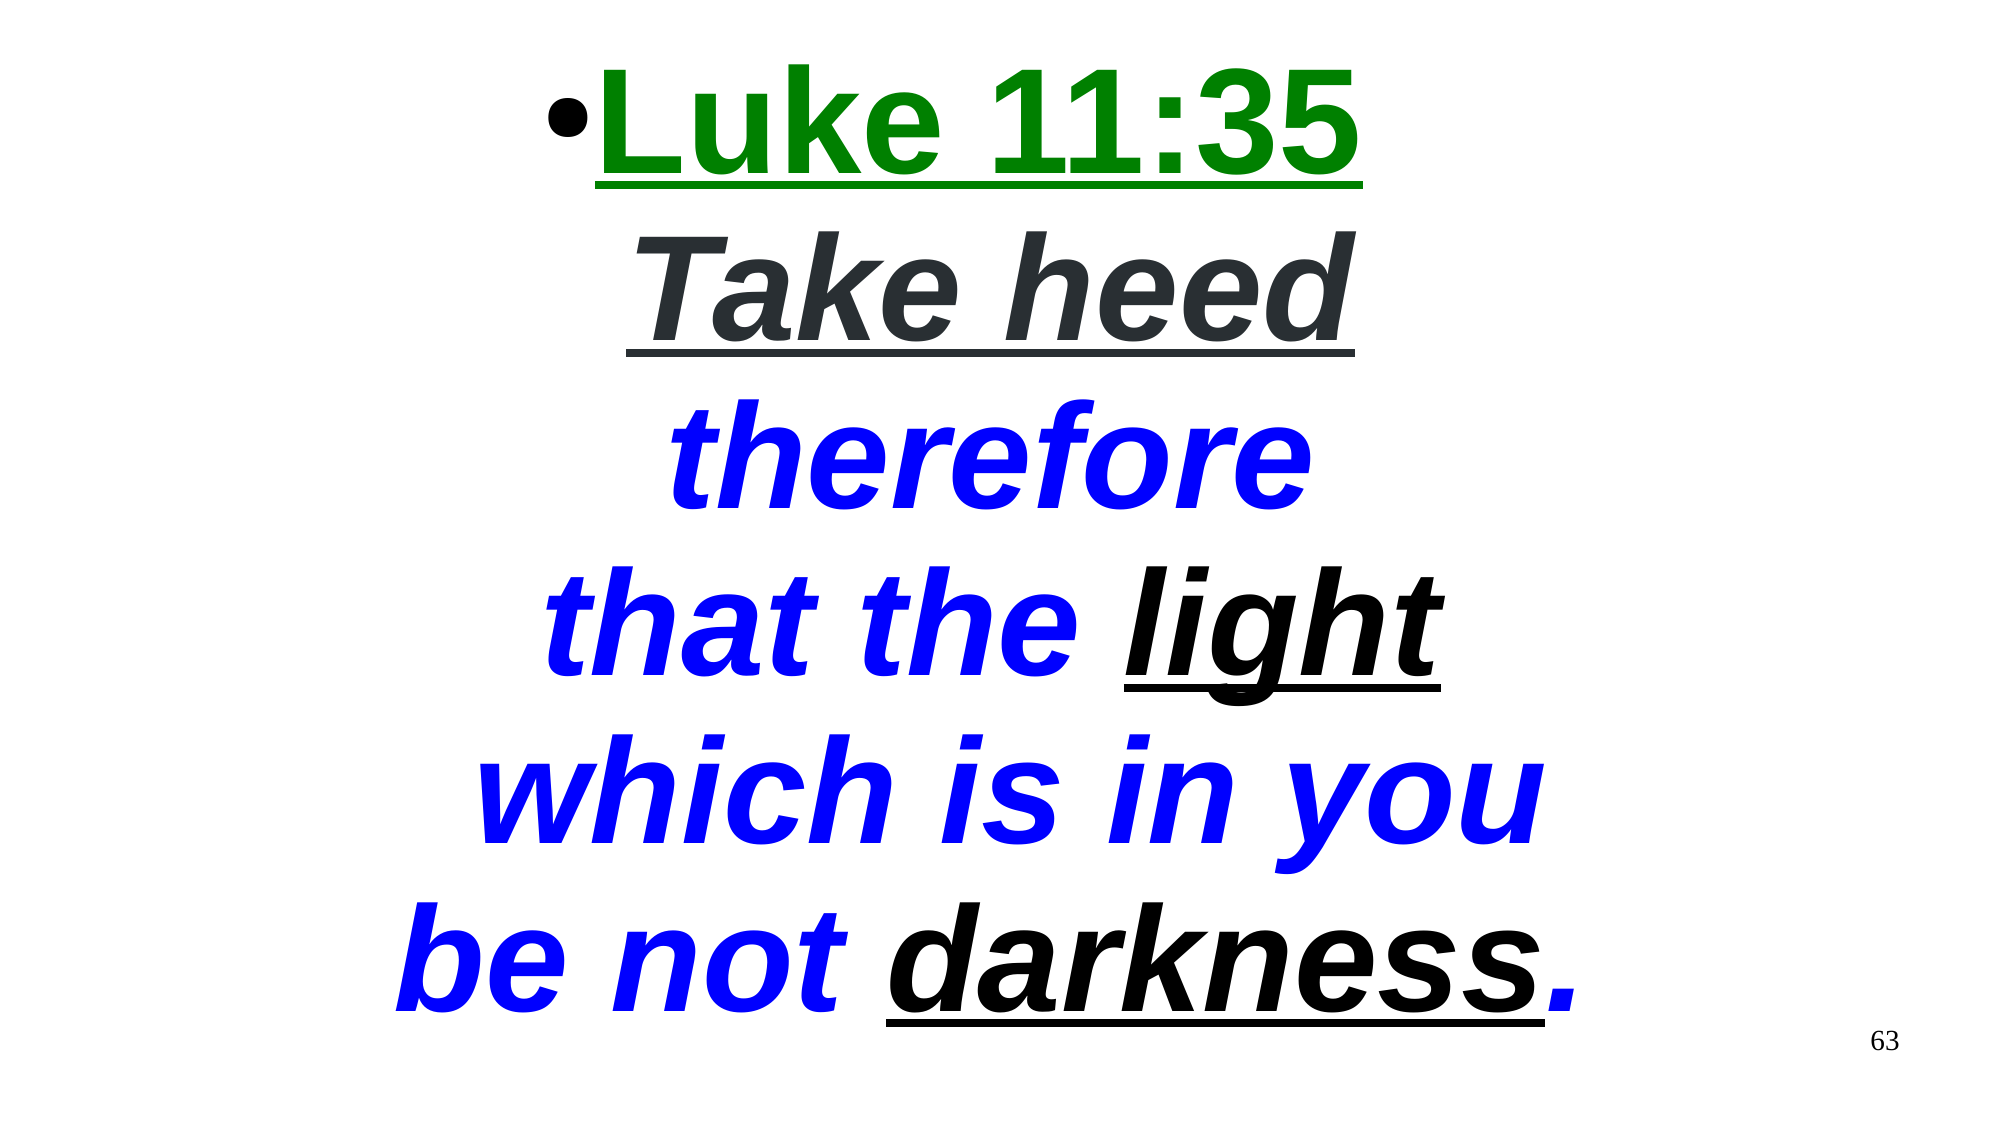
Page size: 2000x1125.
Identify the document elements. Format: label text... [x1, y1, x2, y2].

list Luke 11:35 Take heed therefore that the light which is in you be not darkness. [37, 37, 1951, 1088]
